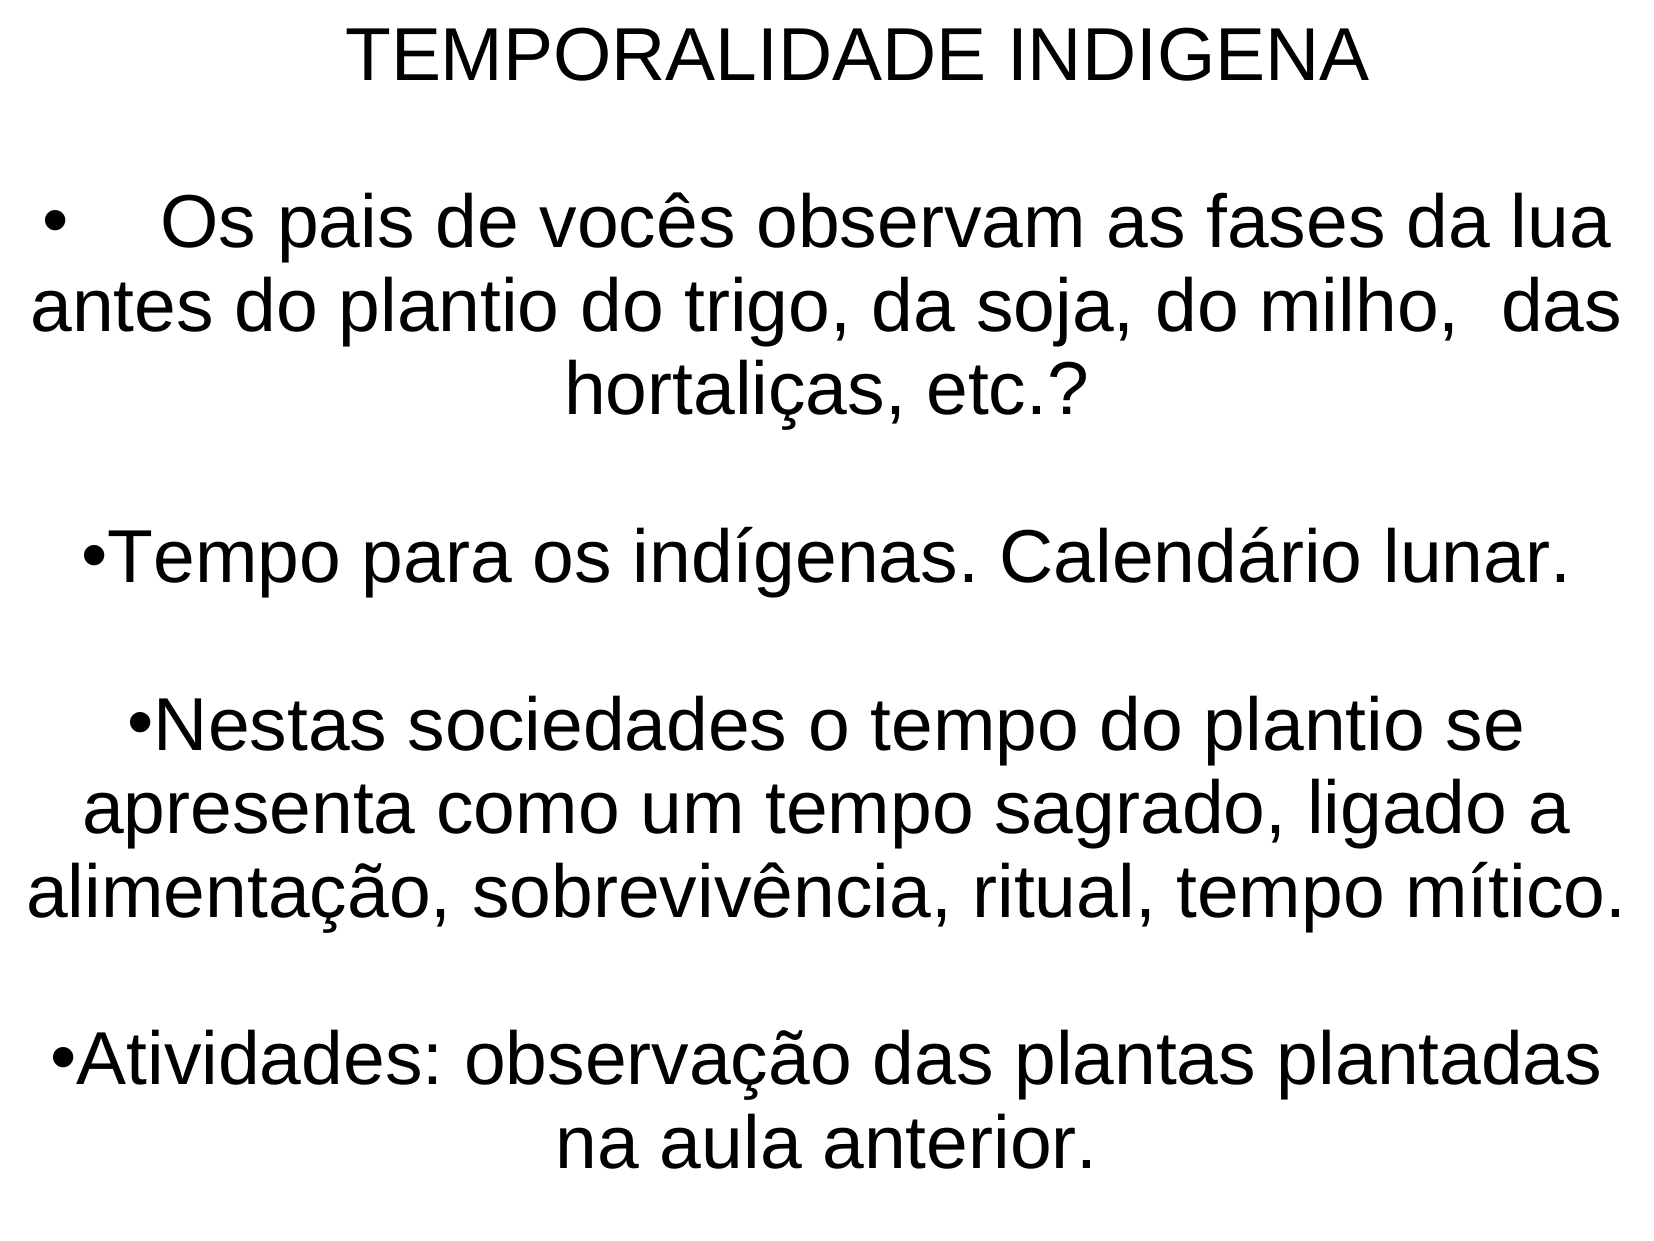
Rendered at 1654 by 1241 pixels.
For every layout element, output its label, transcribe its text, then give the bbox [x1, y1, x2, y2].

text_box TEMPORALIDADE INDIGENA Os pais de vocês observam as fases da lua antes do plantio do trigo, da soja, do milho, das hortaliças, etc.? Tempo para os indígenas. Calendário lunar. Nestas sociedades o tempo do plantio se apresenta como um tempo sagrado, ligado a alimentação, sobrevivência, ritual, tempo mítico. Atividades: observação das plantas plantadas na aula anterior. [0, 0, 1654, 1183]
